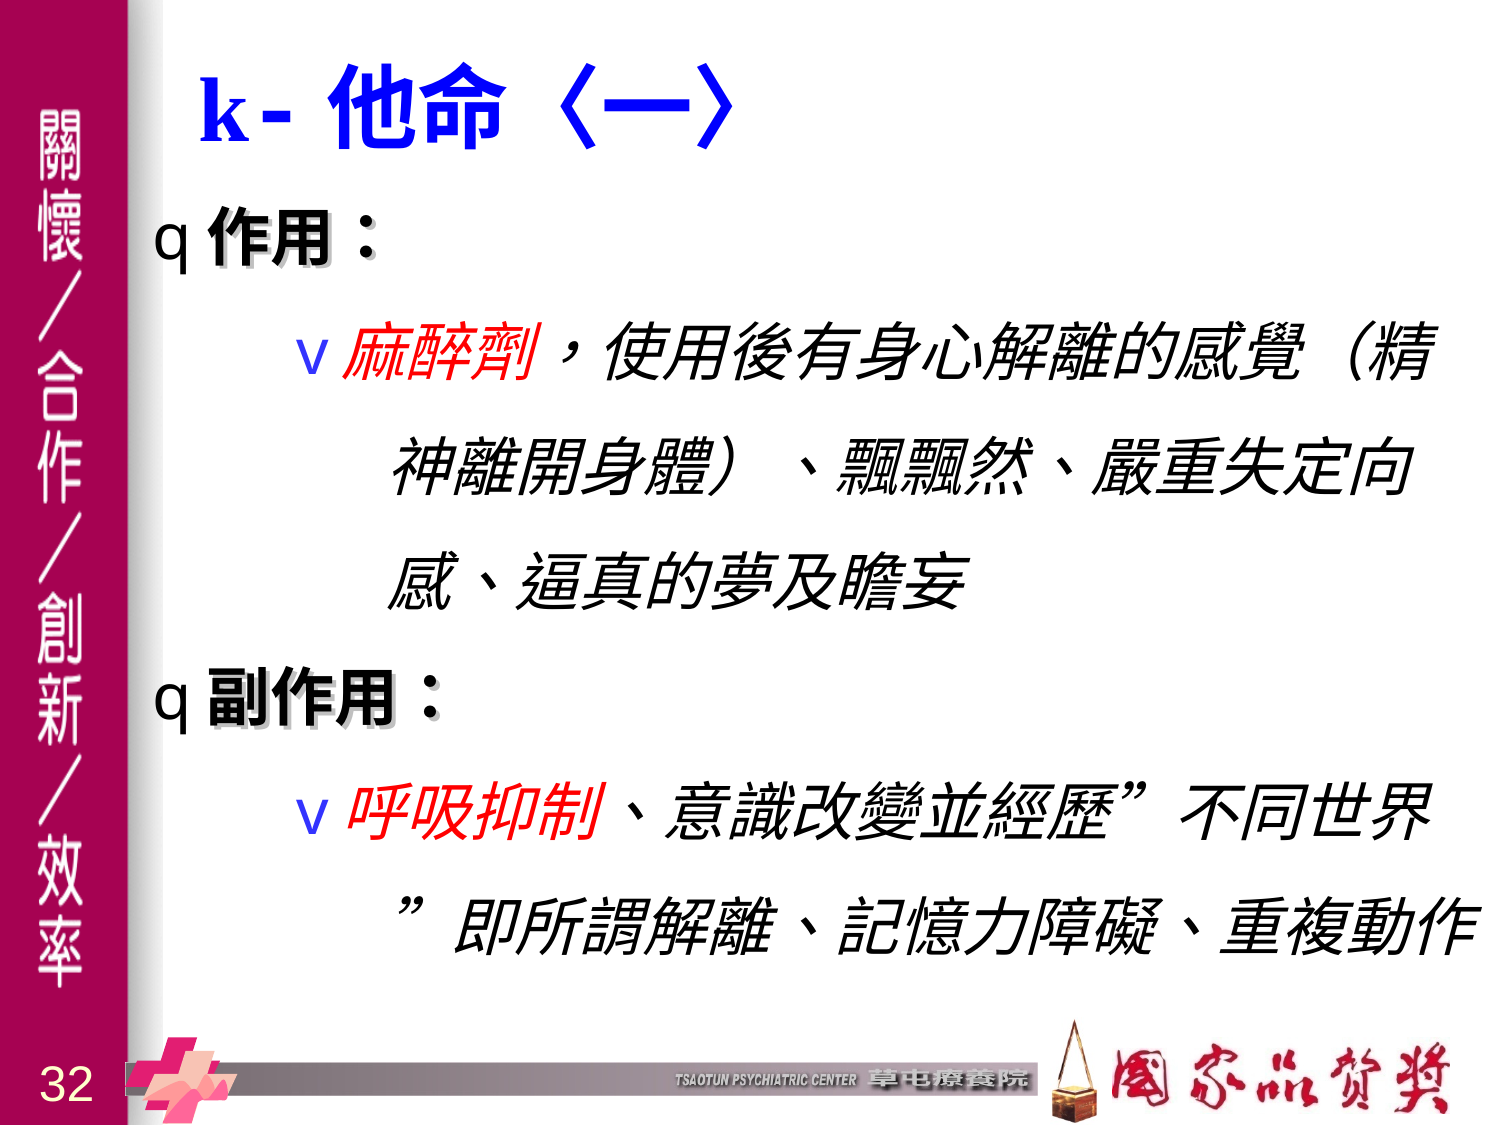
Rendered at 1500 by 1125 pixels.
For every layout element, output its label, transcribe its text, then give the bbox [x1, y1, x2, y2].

title k-他命〈一〉 [183, 42, 1465, 149]
list 作用： 麻醉劑，使用後有身心解離的感覺（精神離開身體）、飄飄然、嚴重失定向感、逼真的夢及瞻妄 副作用： 呼吸抑制、意識改變並經歷”不同世界”即所謂解離、記憶力障礙、重複動作 [137, 149, 1500, 1125]
text_box [23, 1043, 137, 1119]
